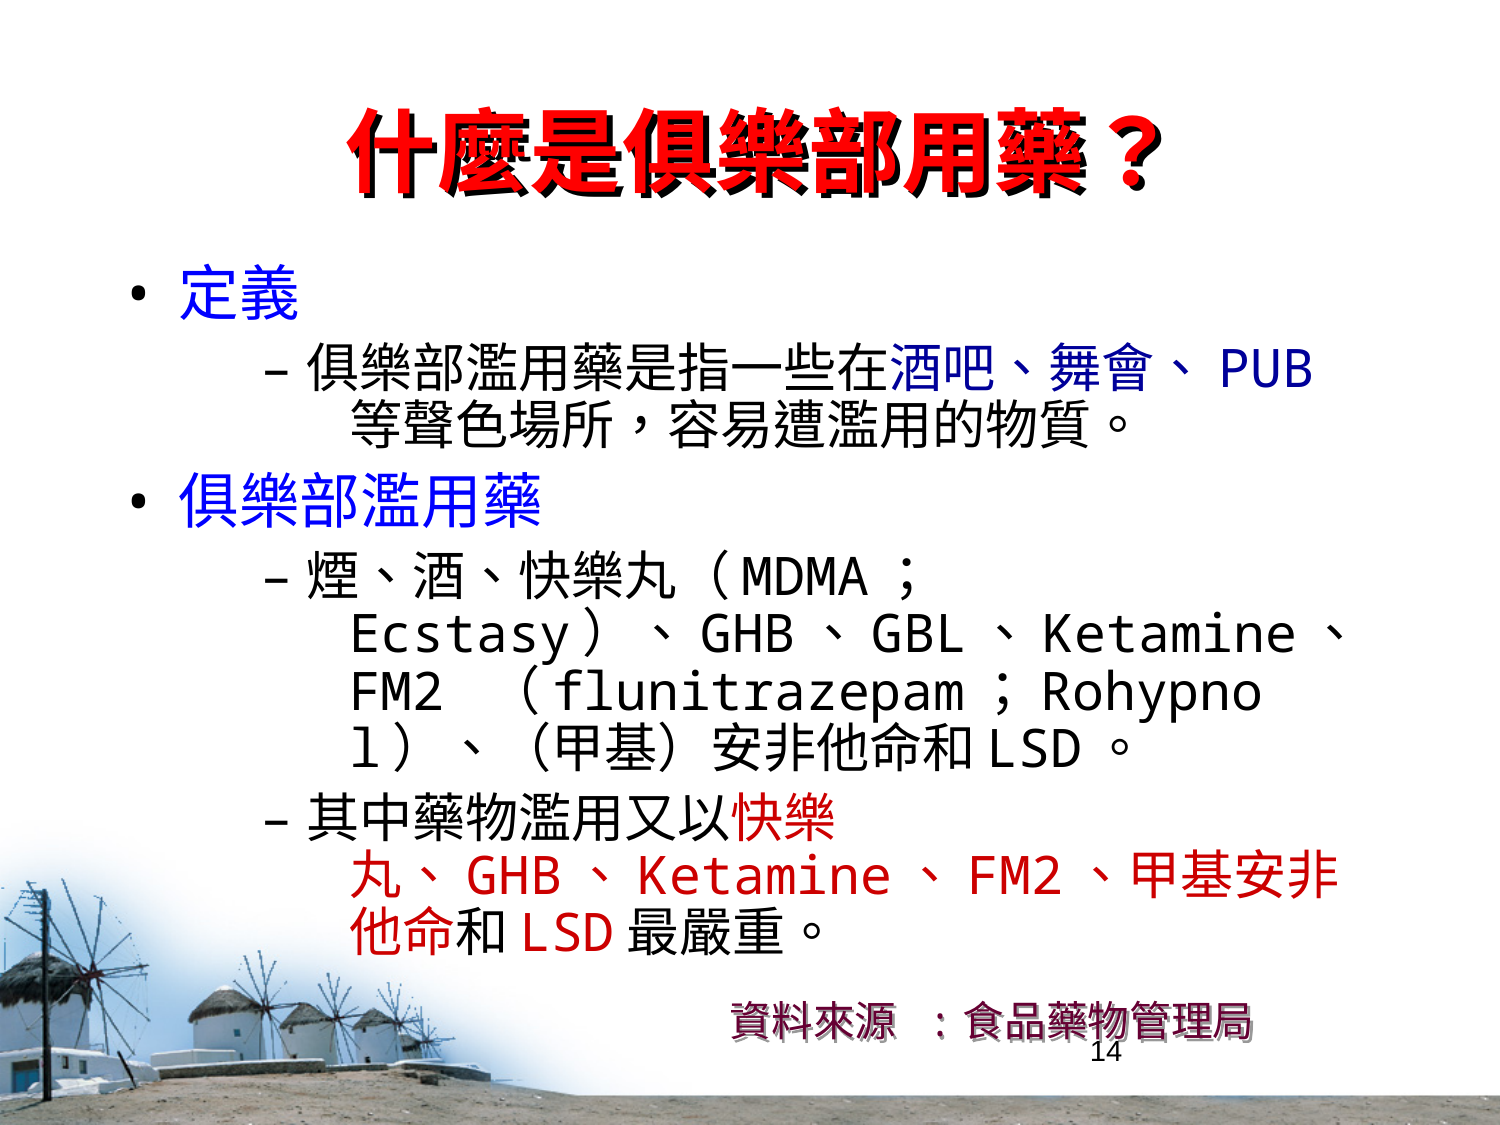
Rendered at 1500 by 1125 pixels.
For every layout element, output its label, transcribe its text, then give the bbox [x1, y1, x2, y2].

text_box [1074, 1024, 1426, 1103]
list 定義 俱樂部濫用藥是指一些在酒吧、舞會、PUB等聲色場所，容易遭濫用的物質。 俱樂部濫用藥 煙、酒、快樂丸（MDMA；Ecstasy）、GHB、GBL、Ketamine、 FM2 （flunitrazepam；Rohypnol）、（甲基）安非他命和LSD。 其中藥物濫用又以快樂丸、GHB、Ketamine、FM2、甲基安非他命和LSD最嚴重。 [112, 255, 1388, 988]
title 什麼是俱樂部用藥？ [123, 54, 1399, 243]
text_box 資料來源 :食品藥物管理局 [715, 988, 1270, 1053]
picture [0, 101, 1500, 1125]
